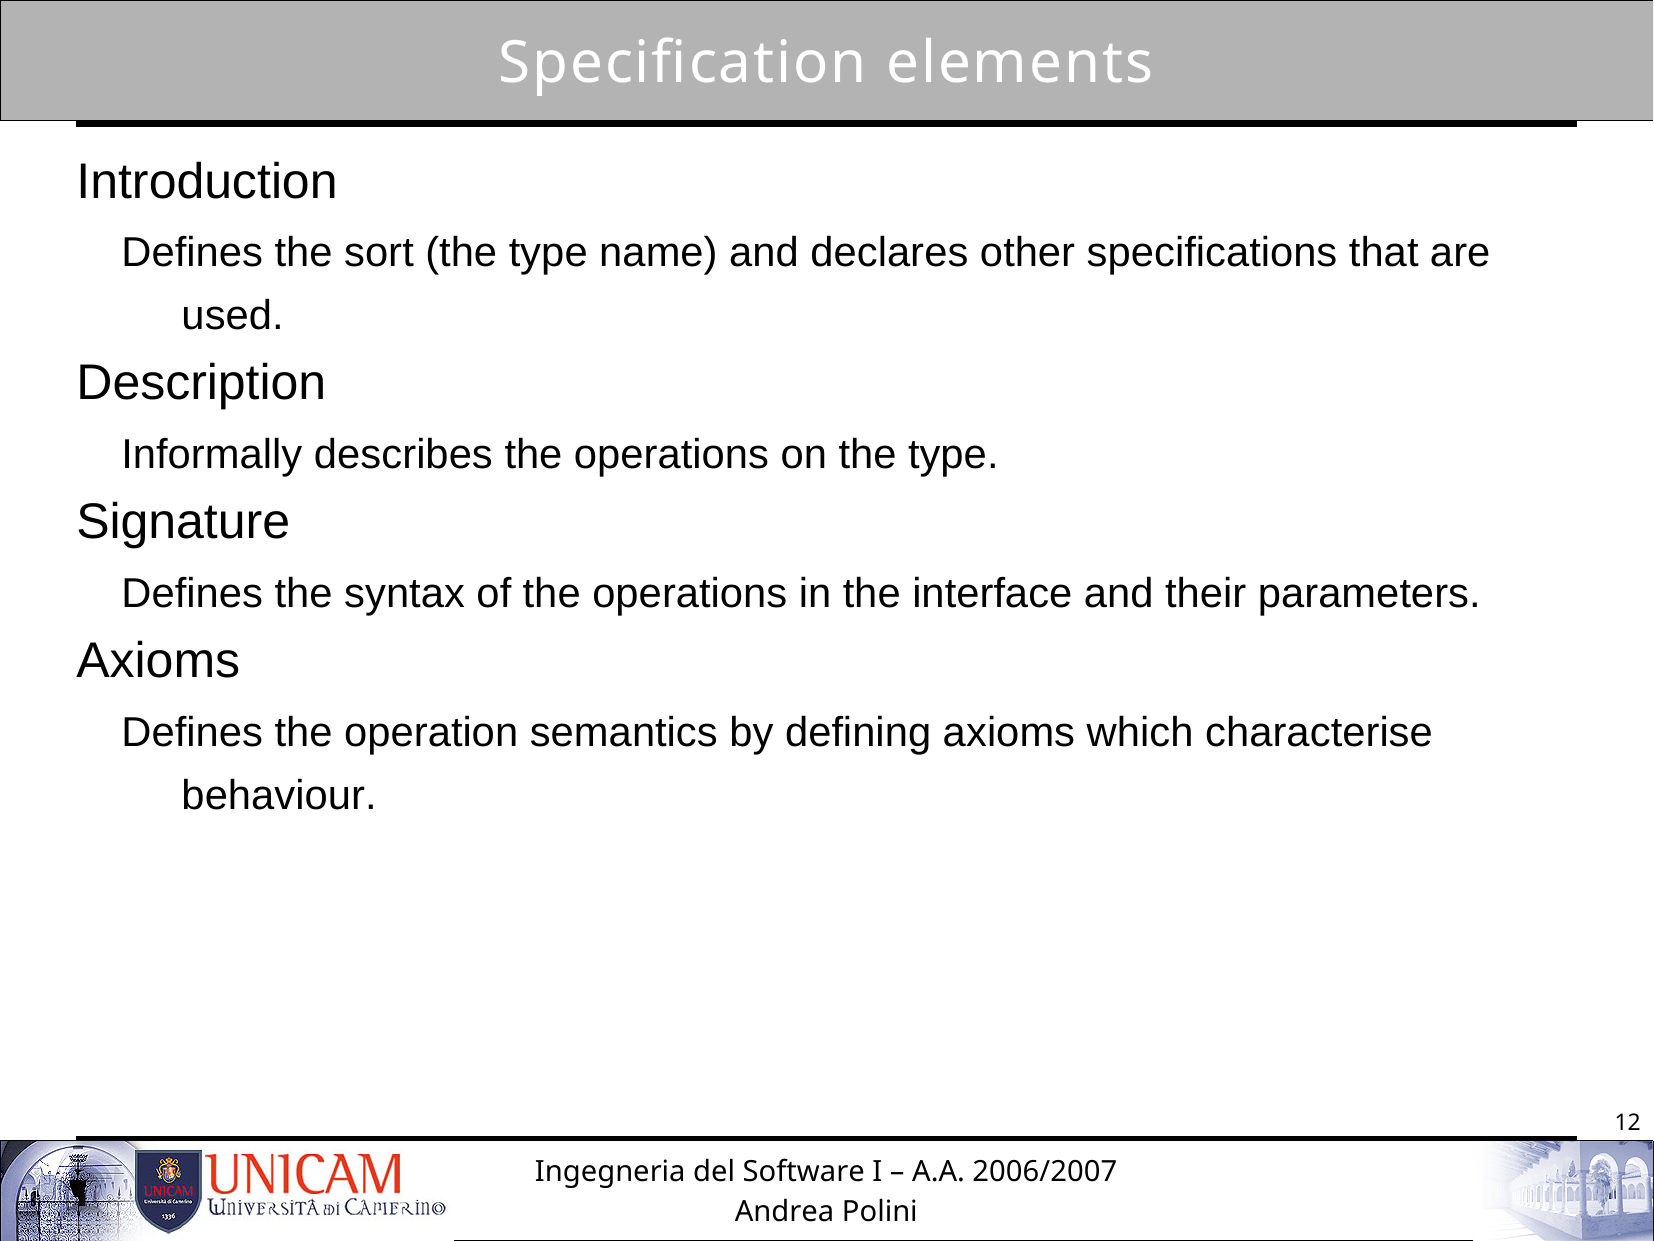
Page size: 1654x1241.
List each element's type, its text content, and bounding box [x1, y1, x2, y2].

picture [1473, 1141, 1654, 1241]
picture [0, 1141, 454, 1241]
list Introduction Defines the sort (the type name) and declares other specifications that are used. Description Informally describes the operations on the type. Signature Defines the syntax of the operations in the interface and their parameters. Axioms Defines the operation semantics by defining axioms which characterise behaviour. [76, 152, 1577, 837]
title Specification elements [0, 0, 1653, 121]
